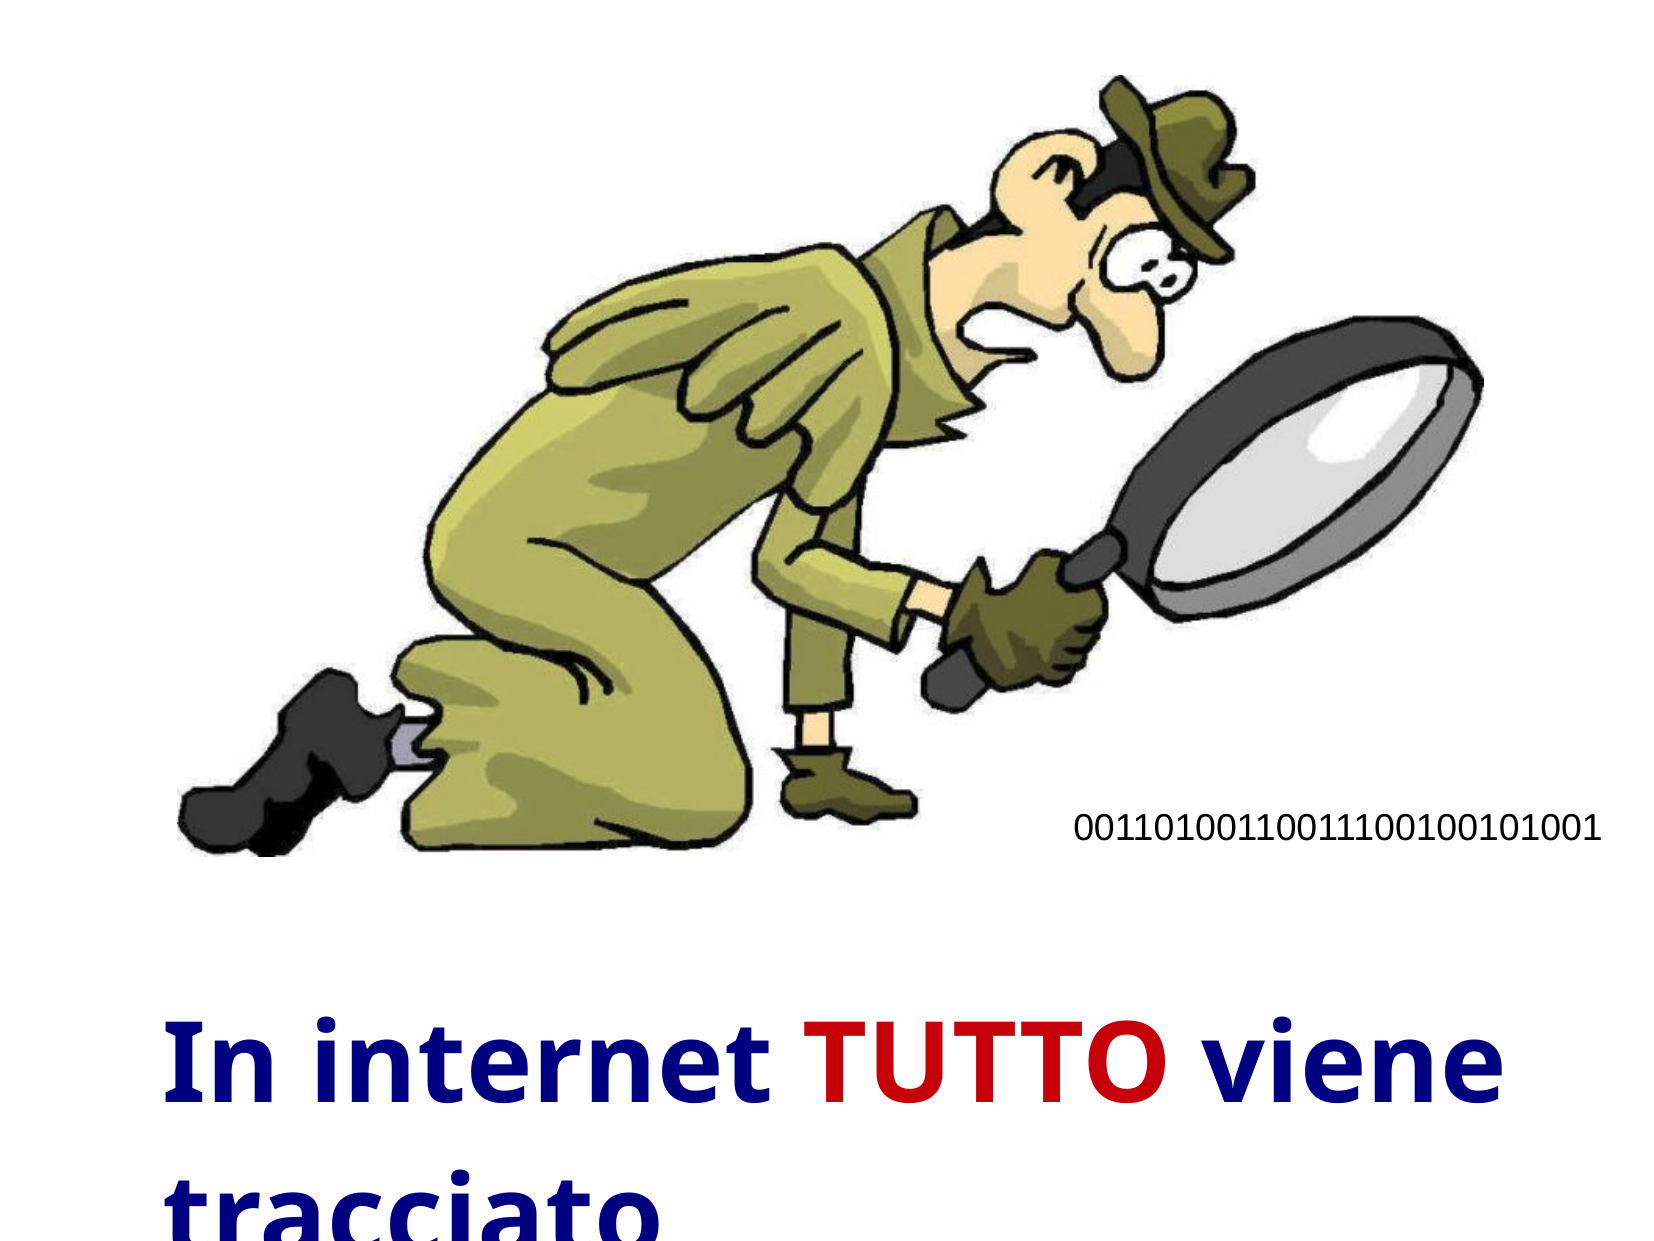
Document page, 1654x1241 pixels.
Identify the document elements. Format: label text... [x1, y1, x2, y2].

picture [177, 75, 1484, 857]
text_box 00110100110011100100101001 [1058, 799, 1617, 857]
text_box [1042, 738, 1631, 901]
text_box In internet TUTTO viene tracciato [147, 974, 1565, 1119]
